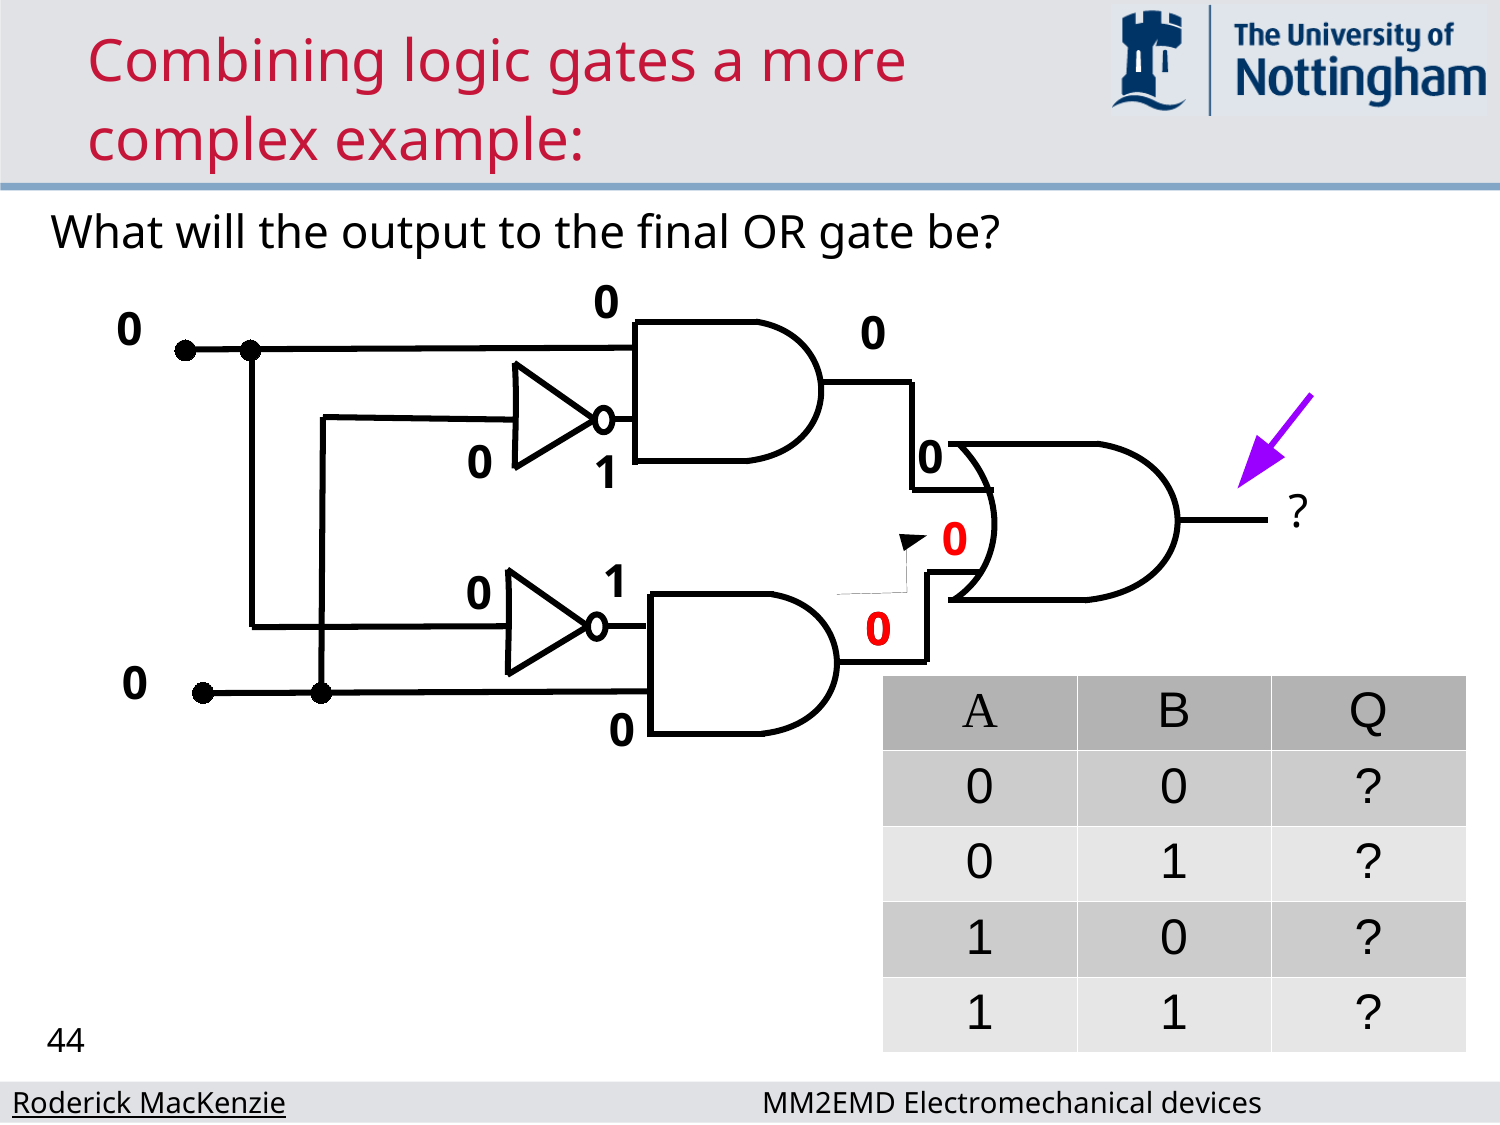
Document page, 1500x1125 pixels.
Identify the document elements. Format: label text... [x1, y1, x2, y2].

table_cell 0 [883, 751, 1077, 826]
text_box 0 [451, 556, 508, 627]
text_box 1 [588, 544, 645, 615]
picture [1111, 4, 1487, 116]
text_box ? [1273, 474, 1330, 545]
text_box What will the output to the final OR gate be? [35, 194, 1476, 265]
text_box 0 [107, 646, 164, 716]
text_box 0 [594, 693, 651, 763]
text_box [192, 682, 214, 704]
table_cell ? [1272, 902, 1466, 977]
table_cell 1 [1078, 978, 1271, 1052]
text_box 0 [101, 291, 158, 362]
text_box 0 [902, 420, 960, 490]
table_cell 0 [883, 827, 1077, 901]
table_cell 1 [883, 902, 1077, 977]
table_cell 1 [883, 978, 1077, 1052]
text_box [174, 339, 196, 361]
table_cell ? [1272, 751, 1466, 826]
text_box [239, 339, 261, 361]
text_box 0 [927, 502, 984, 573]
text_box 0 [850, 593, 907, 663]
table_header B [1078, 676, 1271, 750]
text_box <number> [32, 1011, 248, 1082]
table_cell ? [1272, 978, 1466, 1052]
table_cell 0 [1078, 902, 1271, 977]
text_box 1 [578, 435, 635, 506]
text_box 0 [845, 296, 902, 367]
text_box 0 [452, 425, 509, 496]
table_cell ? [1272, 827, 1466, 901]
table_header Q [1272, 676, 1466, 750]
title Combining logic gates a more complex example: [72, 22, 1113, 174]
text_box 0 [578, 265, 635, 335]
text_box [310, 682, 332, 704]
table_cell 1 [1078, 827, 1271, 901]
table_header A [883, 676, 1077, 750]
table_cell 0 [1078, 751, 1271, 826]
